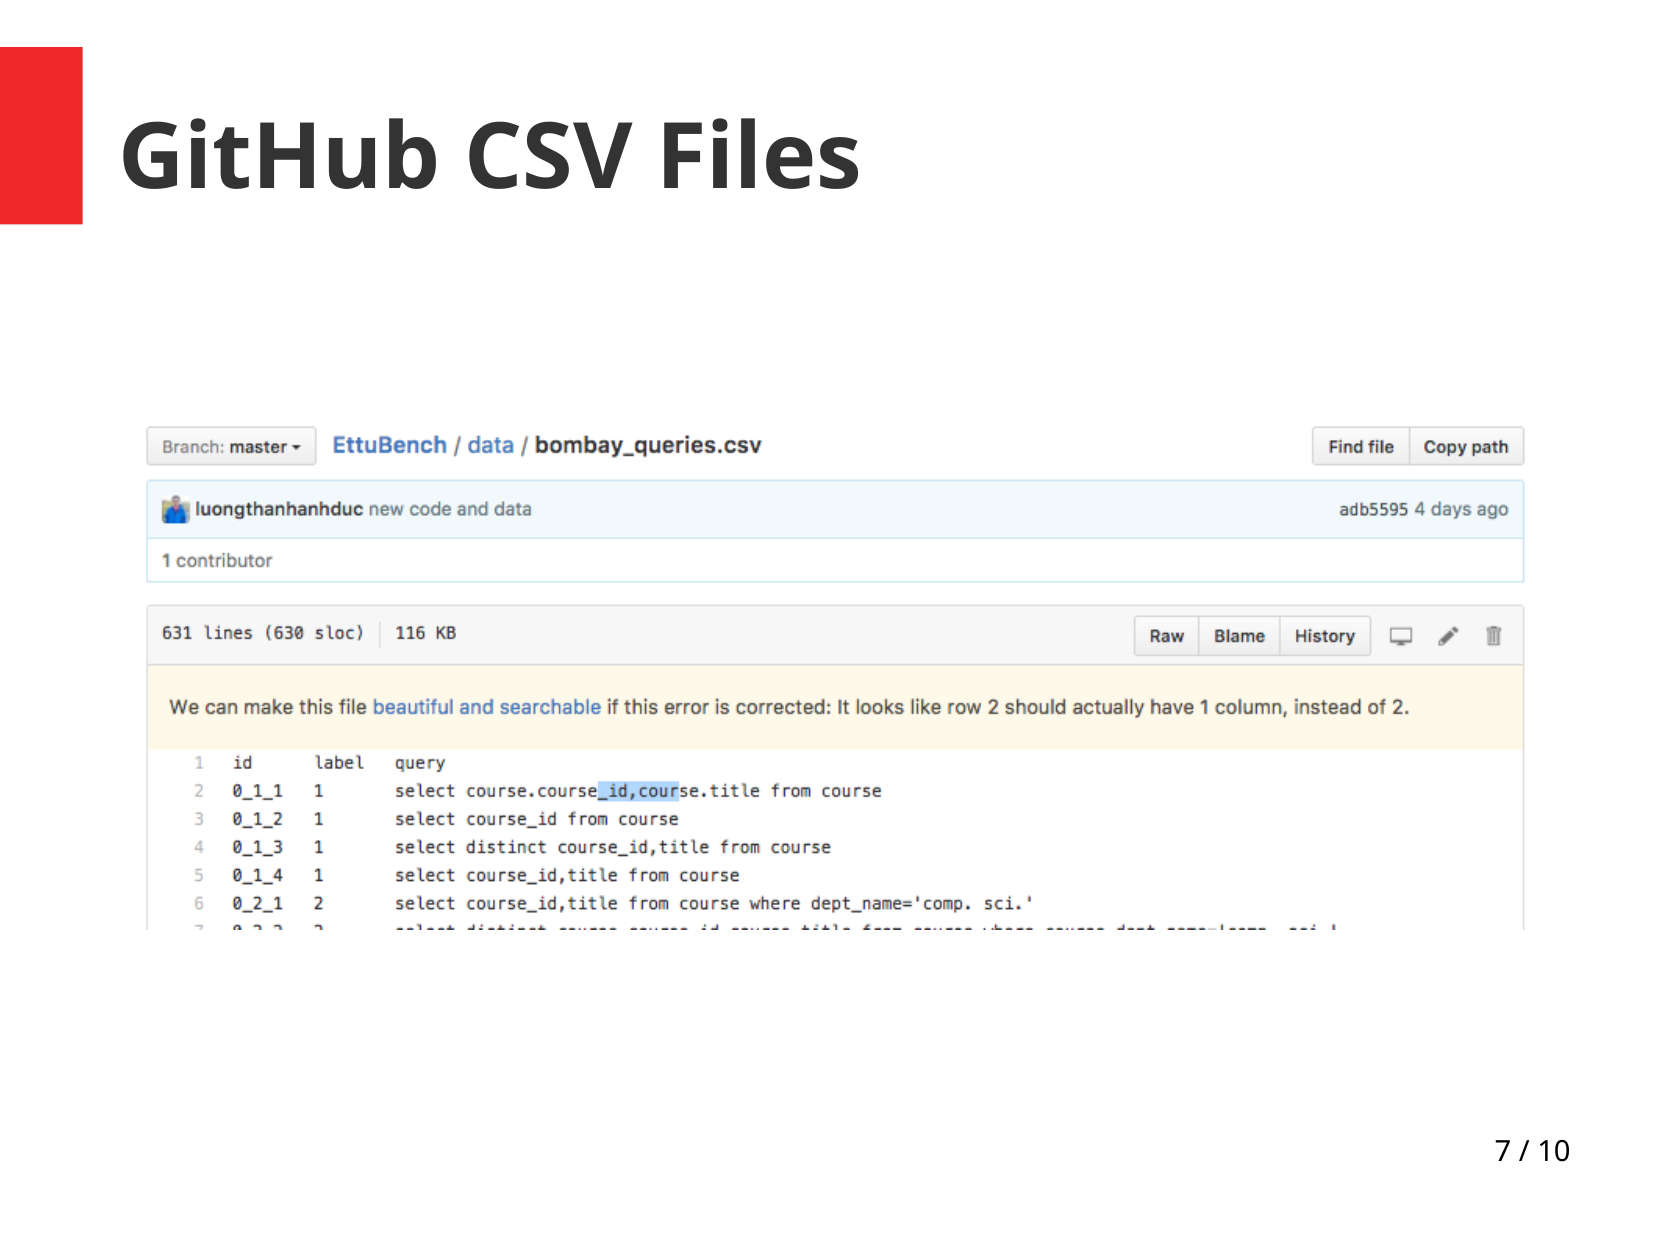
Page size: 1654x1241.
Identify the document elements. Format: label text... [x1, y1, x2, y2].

picture [120, 411, 1556, 931]
title GitHub CSV Files [118, 49, 1571, 257]
